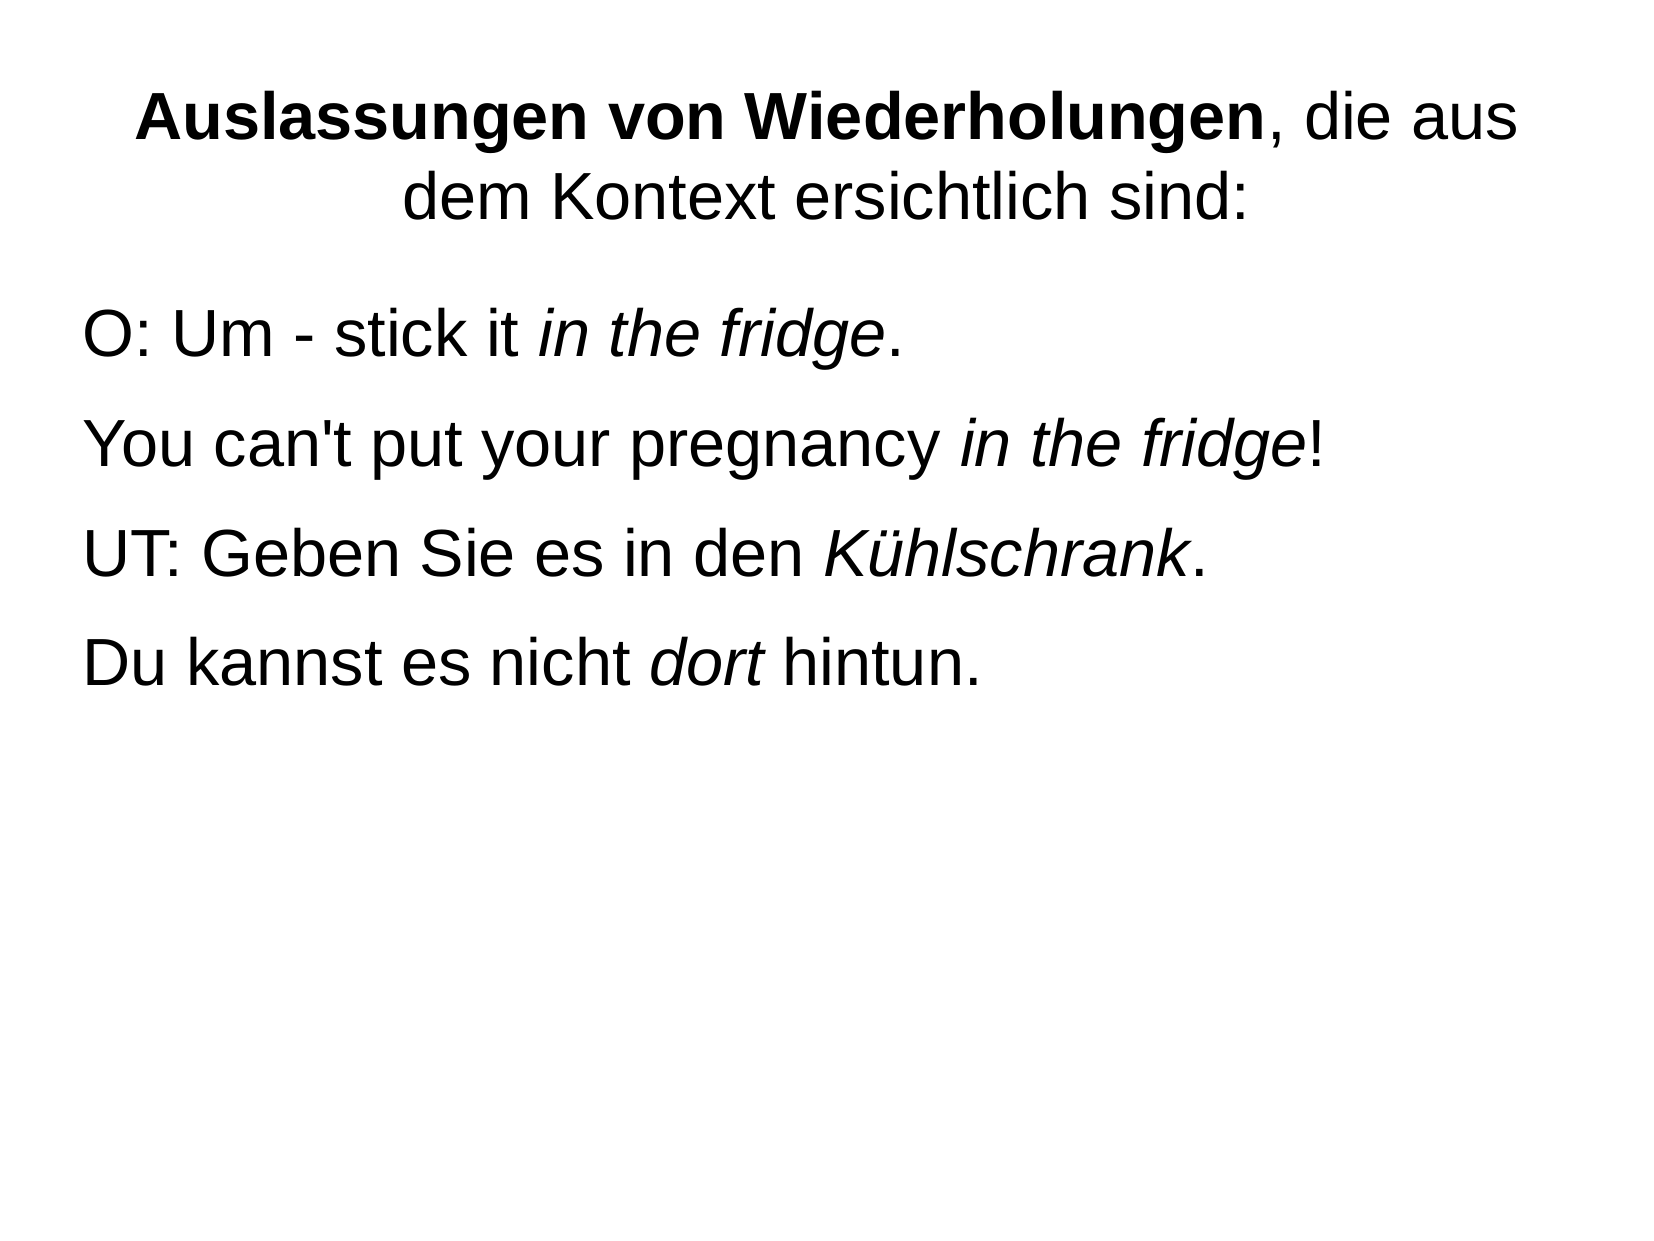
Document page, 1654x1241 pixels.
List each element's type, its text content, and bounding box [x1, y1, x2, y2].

title Auslassungen von Wiederholungen, die aus dem Kontext ersichtlich sind: [82, 49, 1571, 257]
list O: Um - stick it in the fridge. You can't put your pregnancy in the fridge! UT: Geben Sie es in den Kühlschrank. Du kannst es nicht dort hintun. [82, 290, 1571, 1010]
